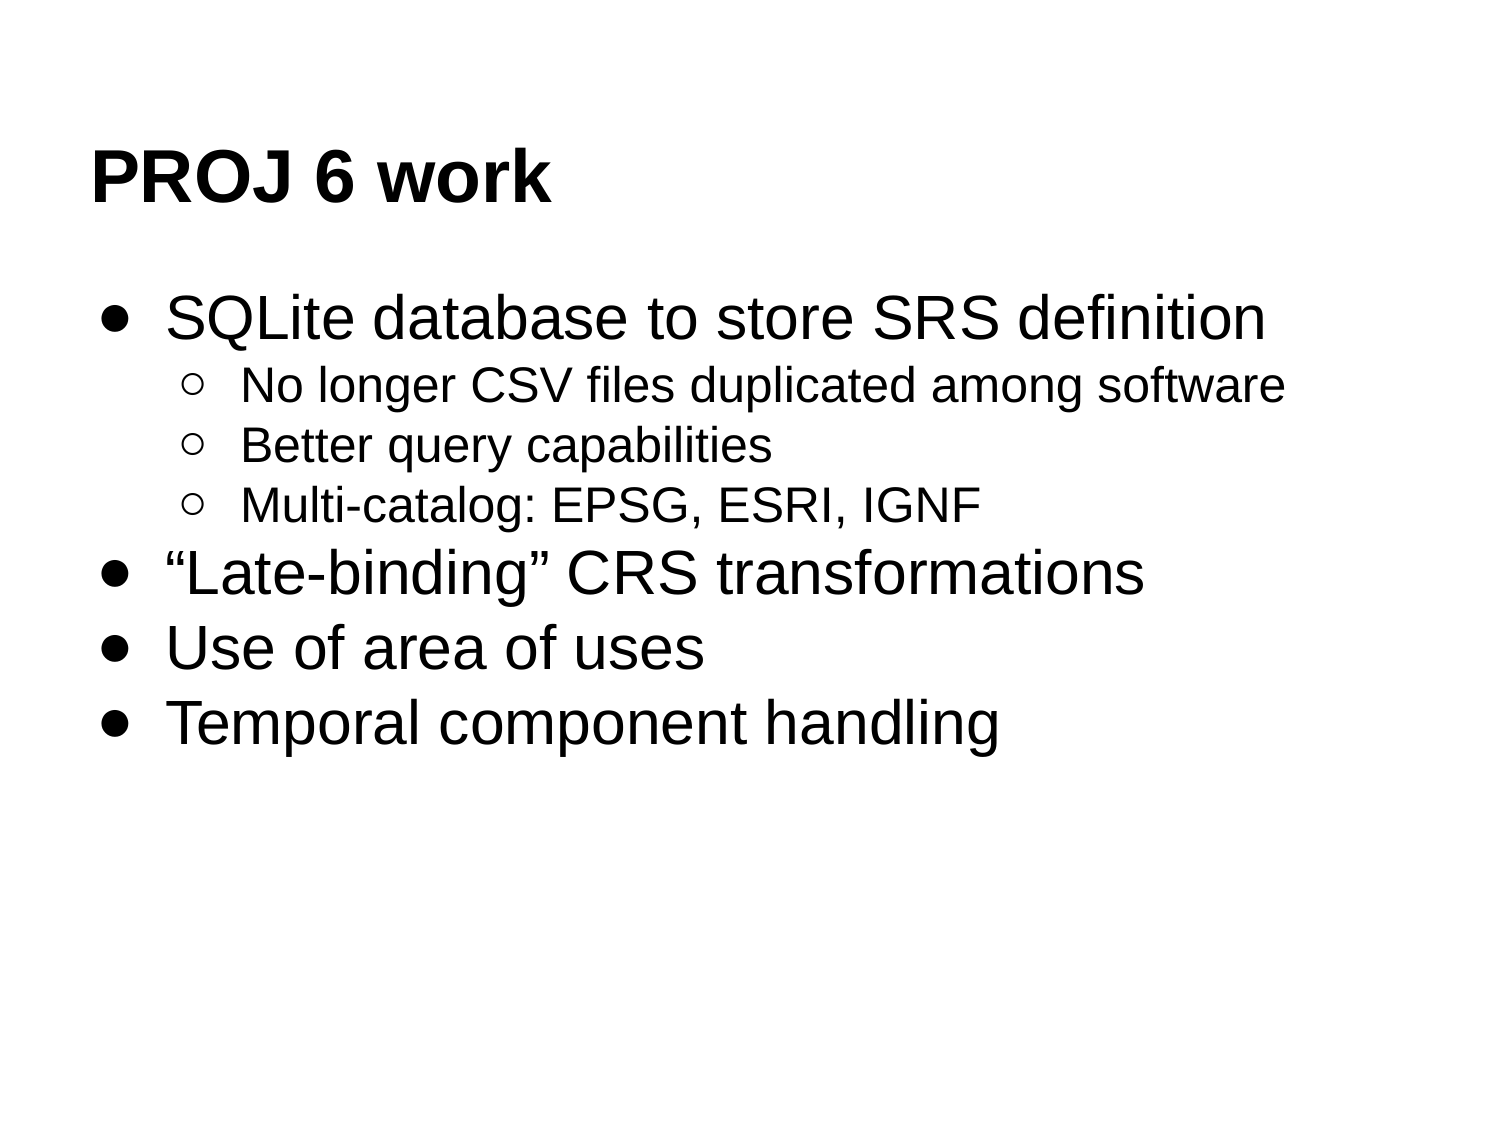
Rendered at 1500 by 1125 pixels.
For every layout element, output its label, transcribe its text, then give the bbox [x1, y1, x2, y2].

list SQLite database to store SRS definition No longer CSV files duplicated among software Better query capabilities Multi-catalog: EPSG, ESRI, IGNF “Late-binding” CRS transformations Use of area of uses Temporal component handling [75, 262, 1425, 1078]
title PROJ 6 work [75, 45, 1425, 233]
